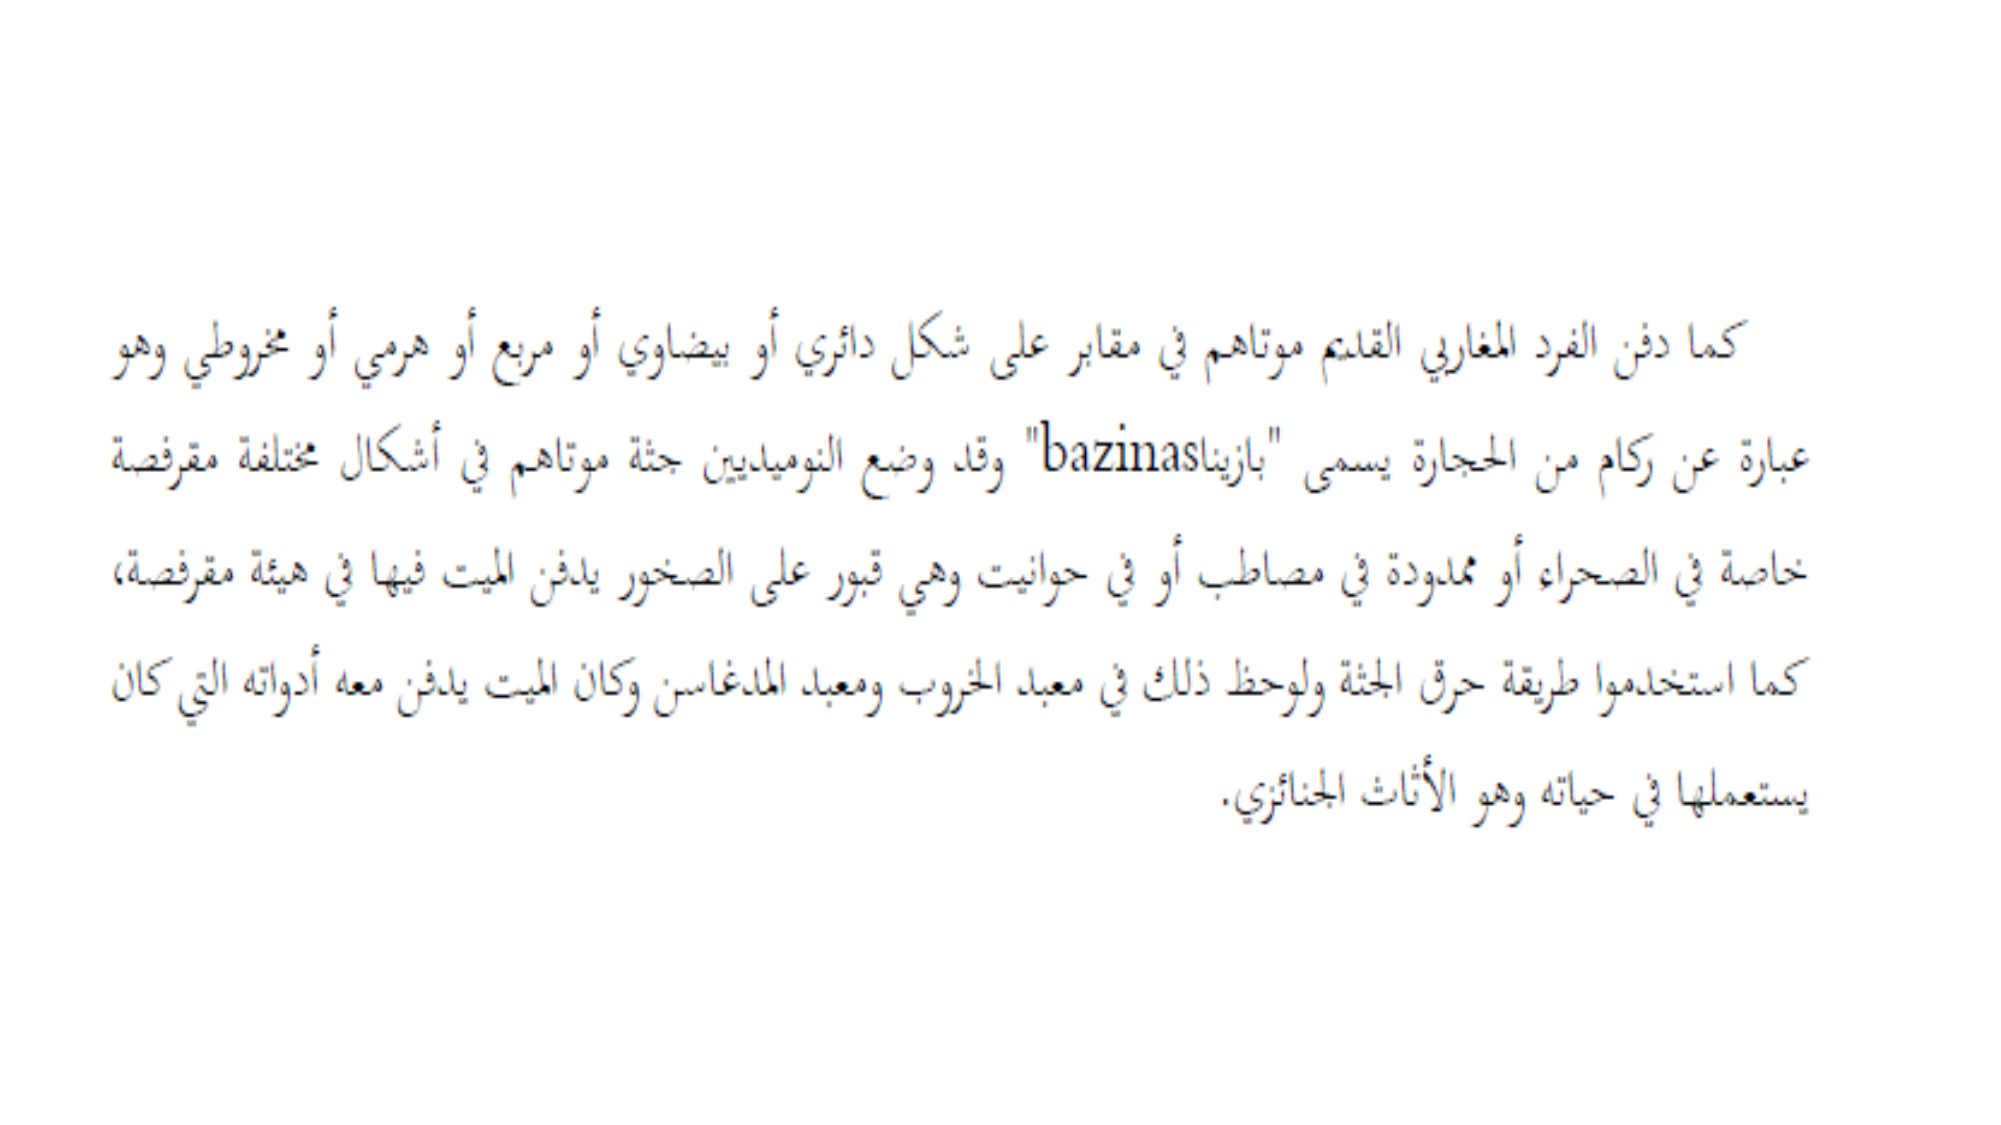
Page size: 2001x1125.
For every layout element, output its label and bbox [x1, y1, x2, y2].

picture [96, 286, 1853, 882]
